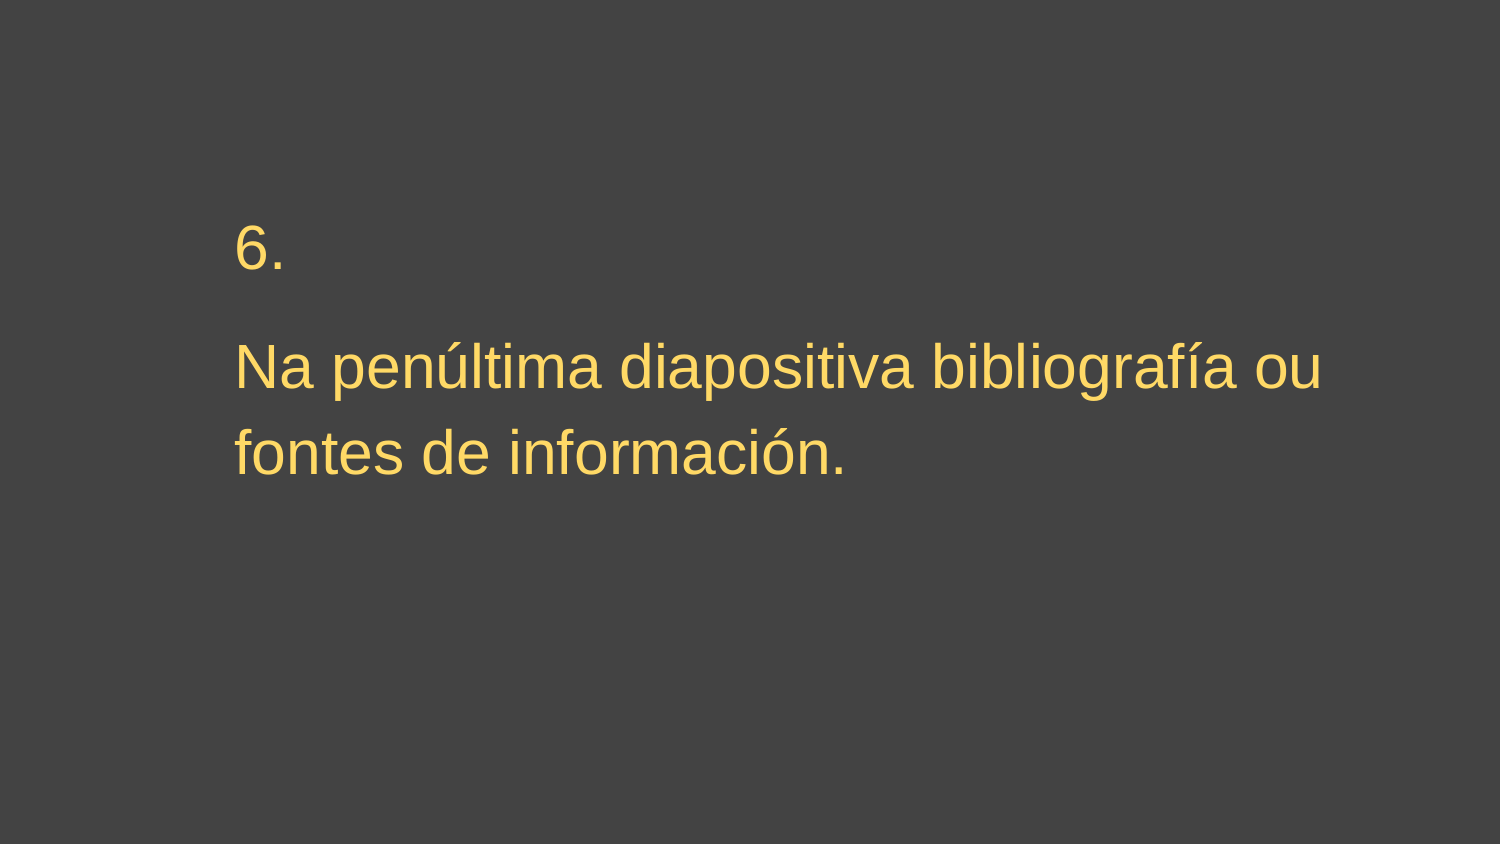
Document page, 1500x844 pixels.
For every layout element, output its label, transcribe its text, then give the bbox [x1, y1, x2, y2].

text_box 6. Na penúltima diapositiva bibliografía ou fontes de información. [219, 0, 1385, 803]
